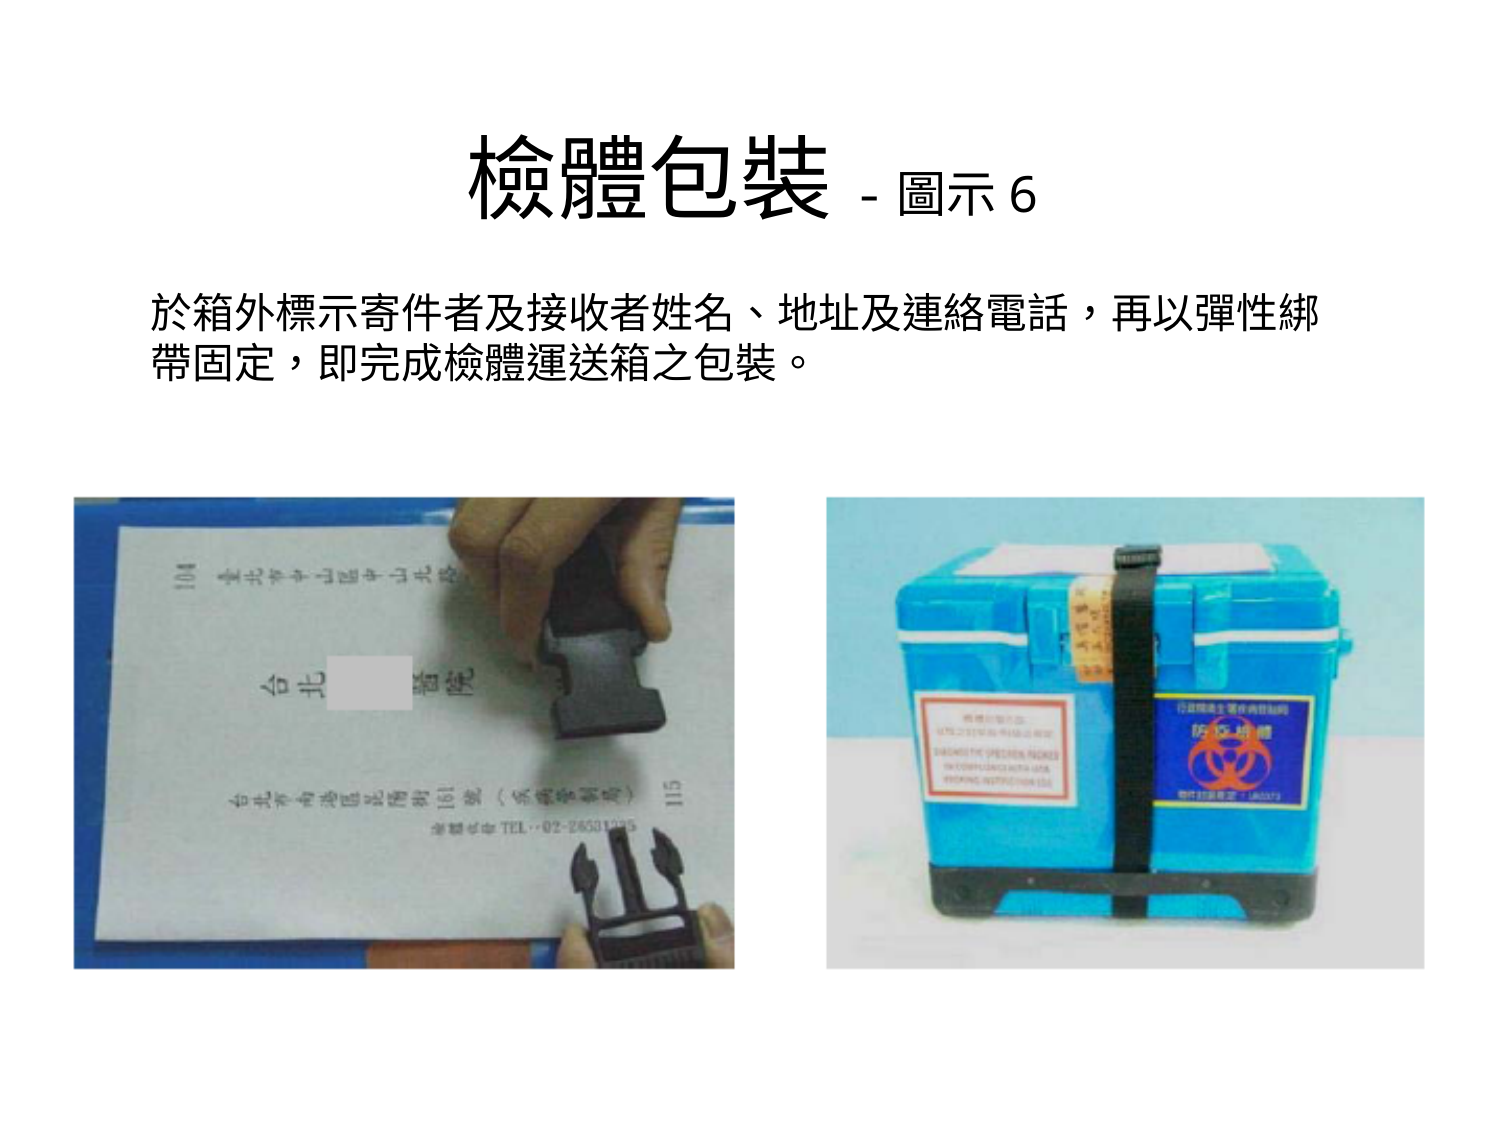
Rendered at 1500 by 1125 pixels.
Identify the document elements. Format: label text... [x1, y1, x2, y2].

title 檢體包裝-圖示6 [76, 113, 1427, 302]
text_box 於箱外標示寄件者及接收者姓名、地址及連絡電話，再以彈性綁帶固定，即完成檢體運送箱之包裝。 [135, 278, 1353, 395]
picture [64, 479, 1448, 980]
